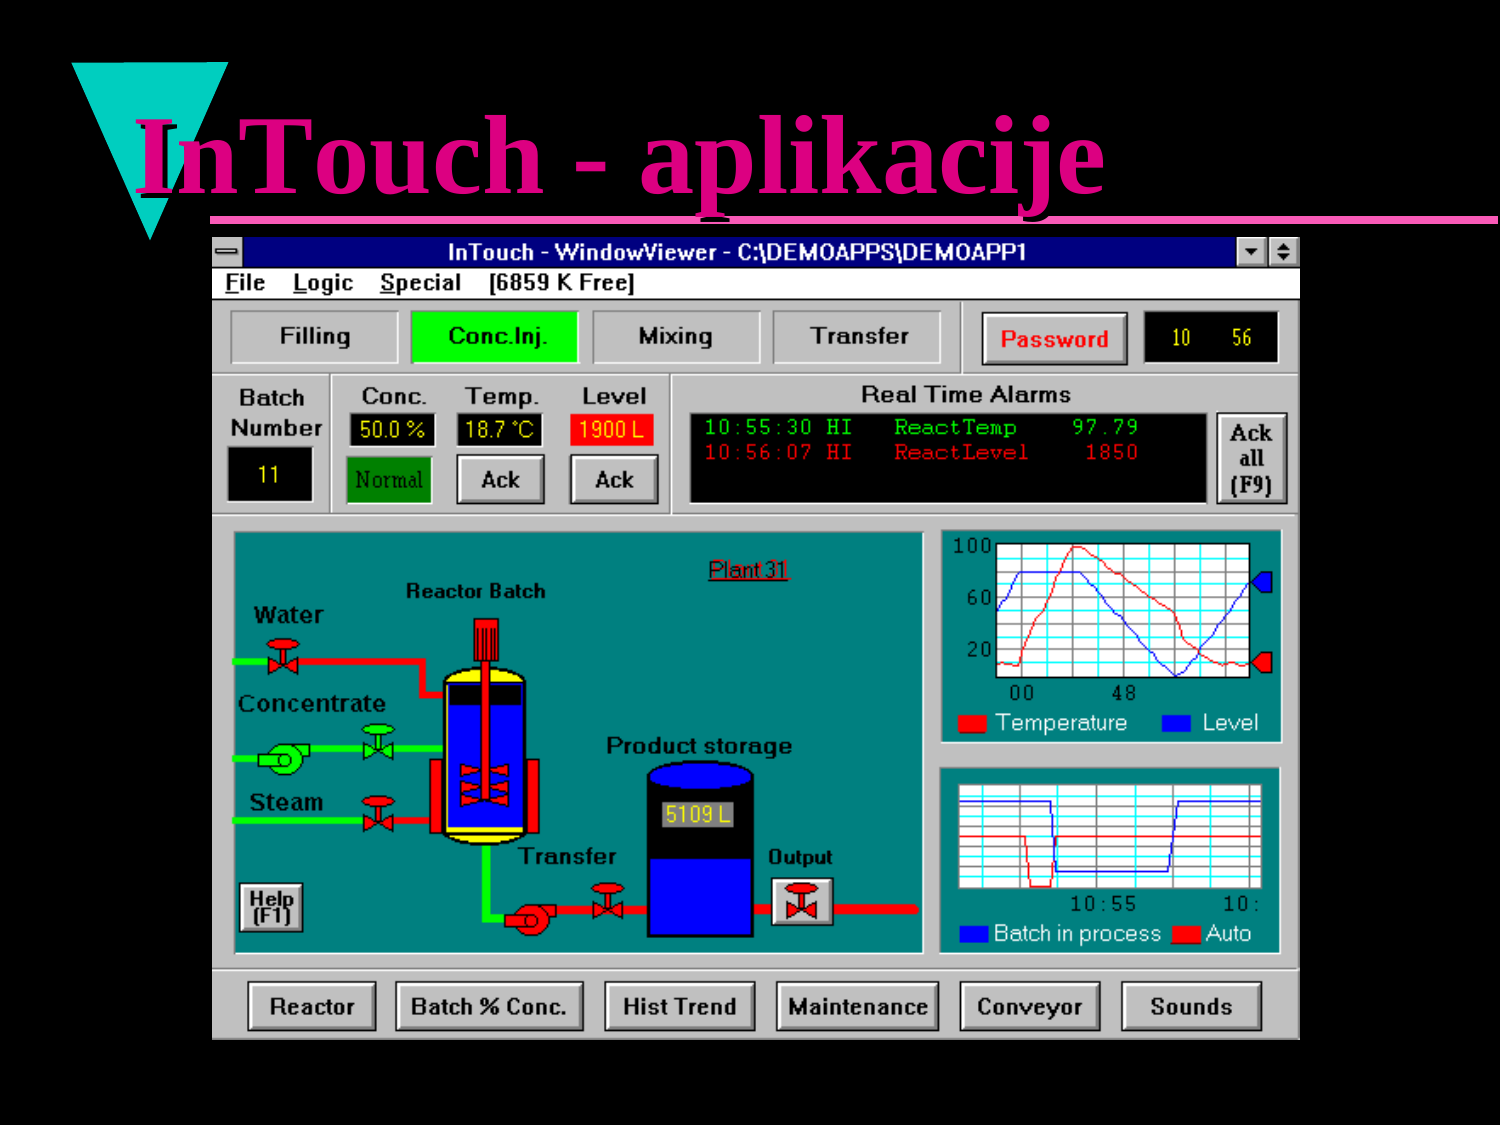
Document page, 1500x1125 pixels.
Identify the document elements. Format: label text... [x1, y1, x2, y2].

picture [212, 251, 1300, 1040]
title InTouch - aplikacije [117, 63, 1500, 251]
